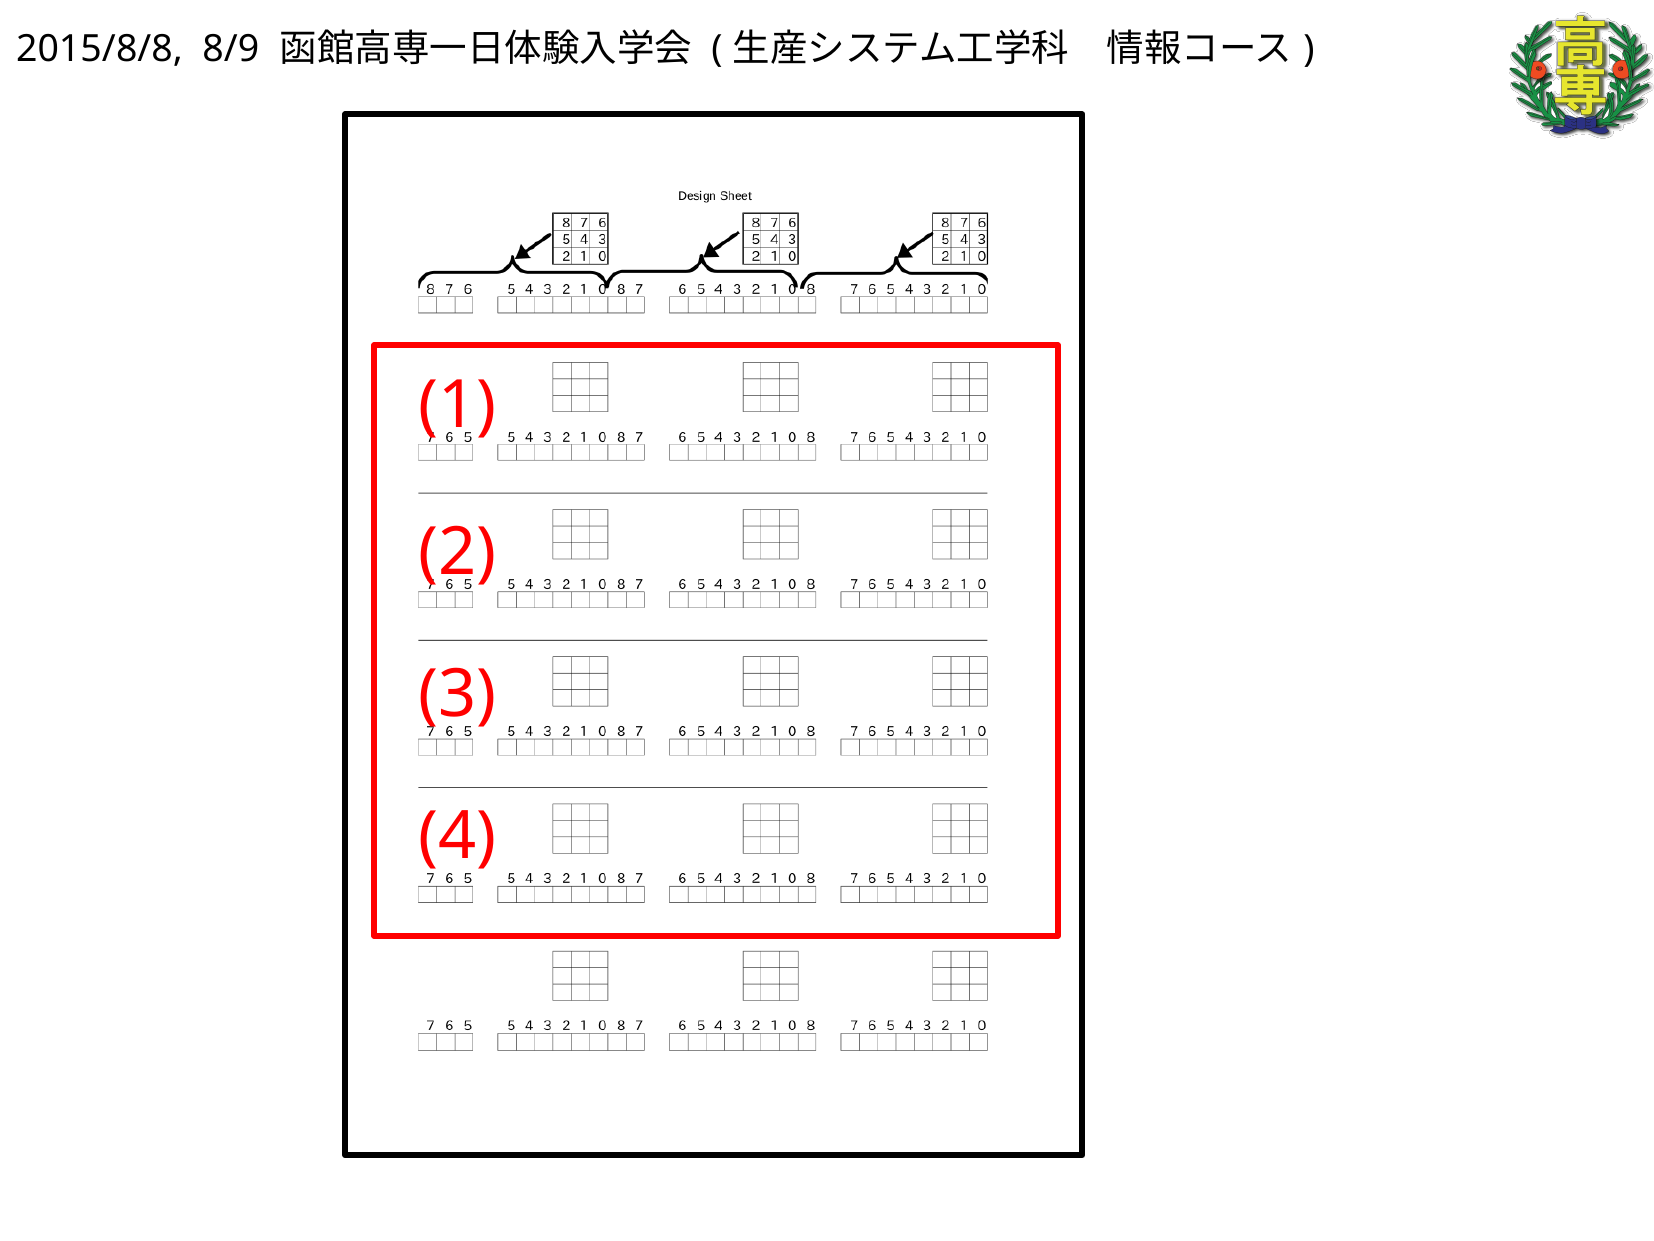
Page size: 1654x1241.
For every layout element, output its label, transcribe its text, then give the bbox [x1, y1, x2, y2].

text_box (1) [403, 348, 582, 430]
text_box (3) [403, 637, 582, 720]
text_box (2) [403, 496, 582, 578]
picture [1506, 0, 1654, 157]
picture [348, 117, 1080, 1153]
text_box (4) [403, 779, 582, 862]
